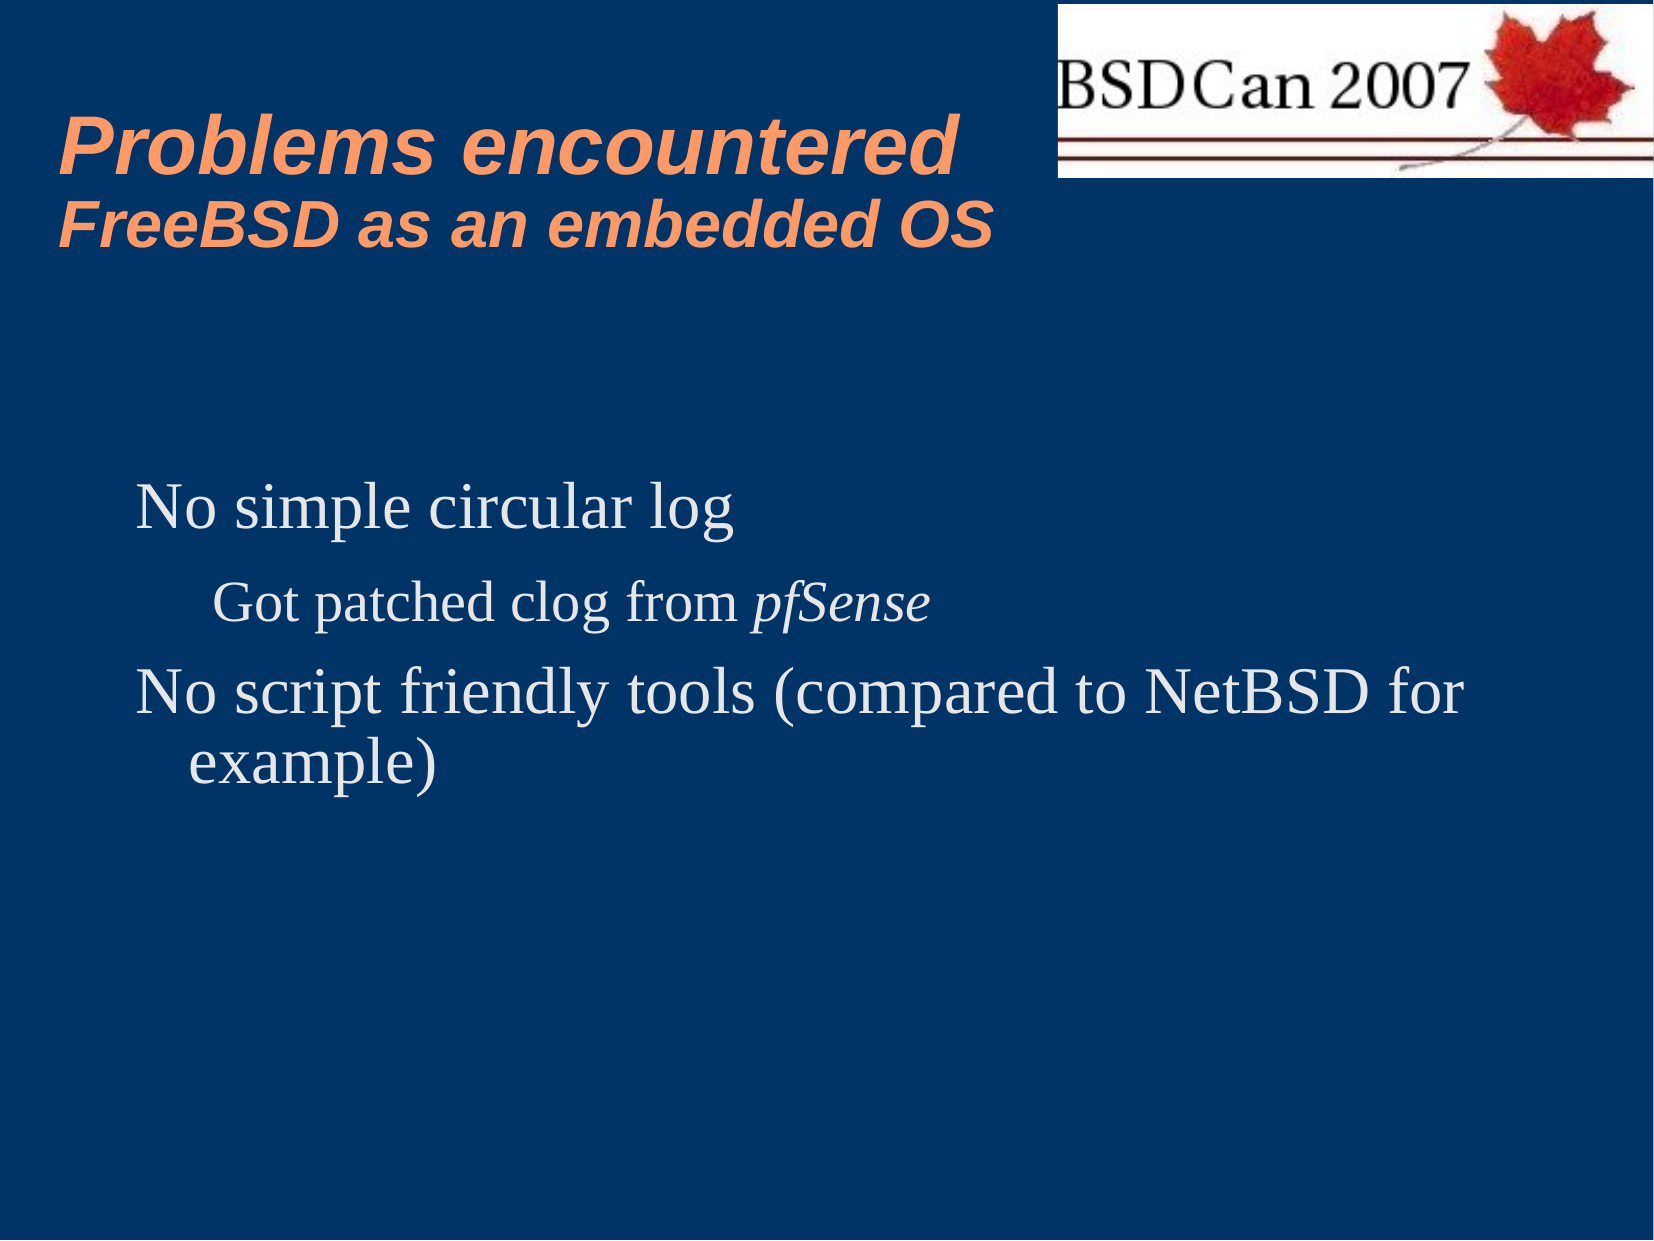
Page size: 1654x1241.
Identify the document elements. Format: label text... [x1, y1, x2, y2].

list No simple circular log Got patched clog from pfSense No script friendly tools (compared to NetBSD for example) [118, 472, 1558, 803]
picture [1057, 4, 1654, 178]
title Problems encountered FreeBSD as an embedded OS [59, 88, 1472, 279]
